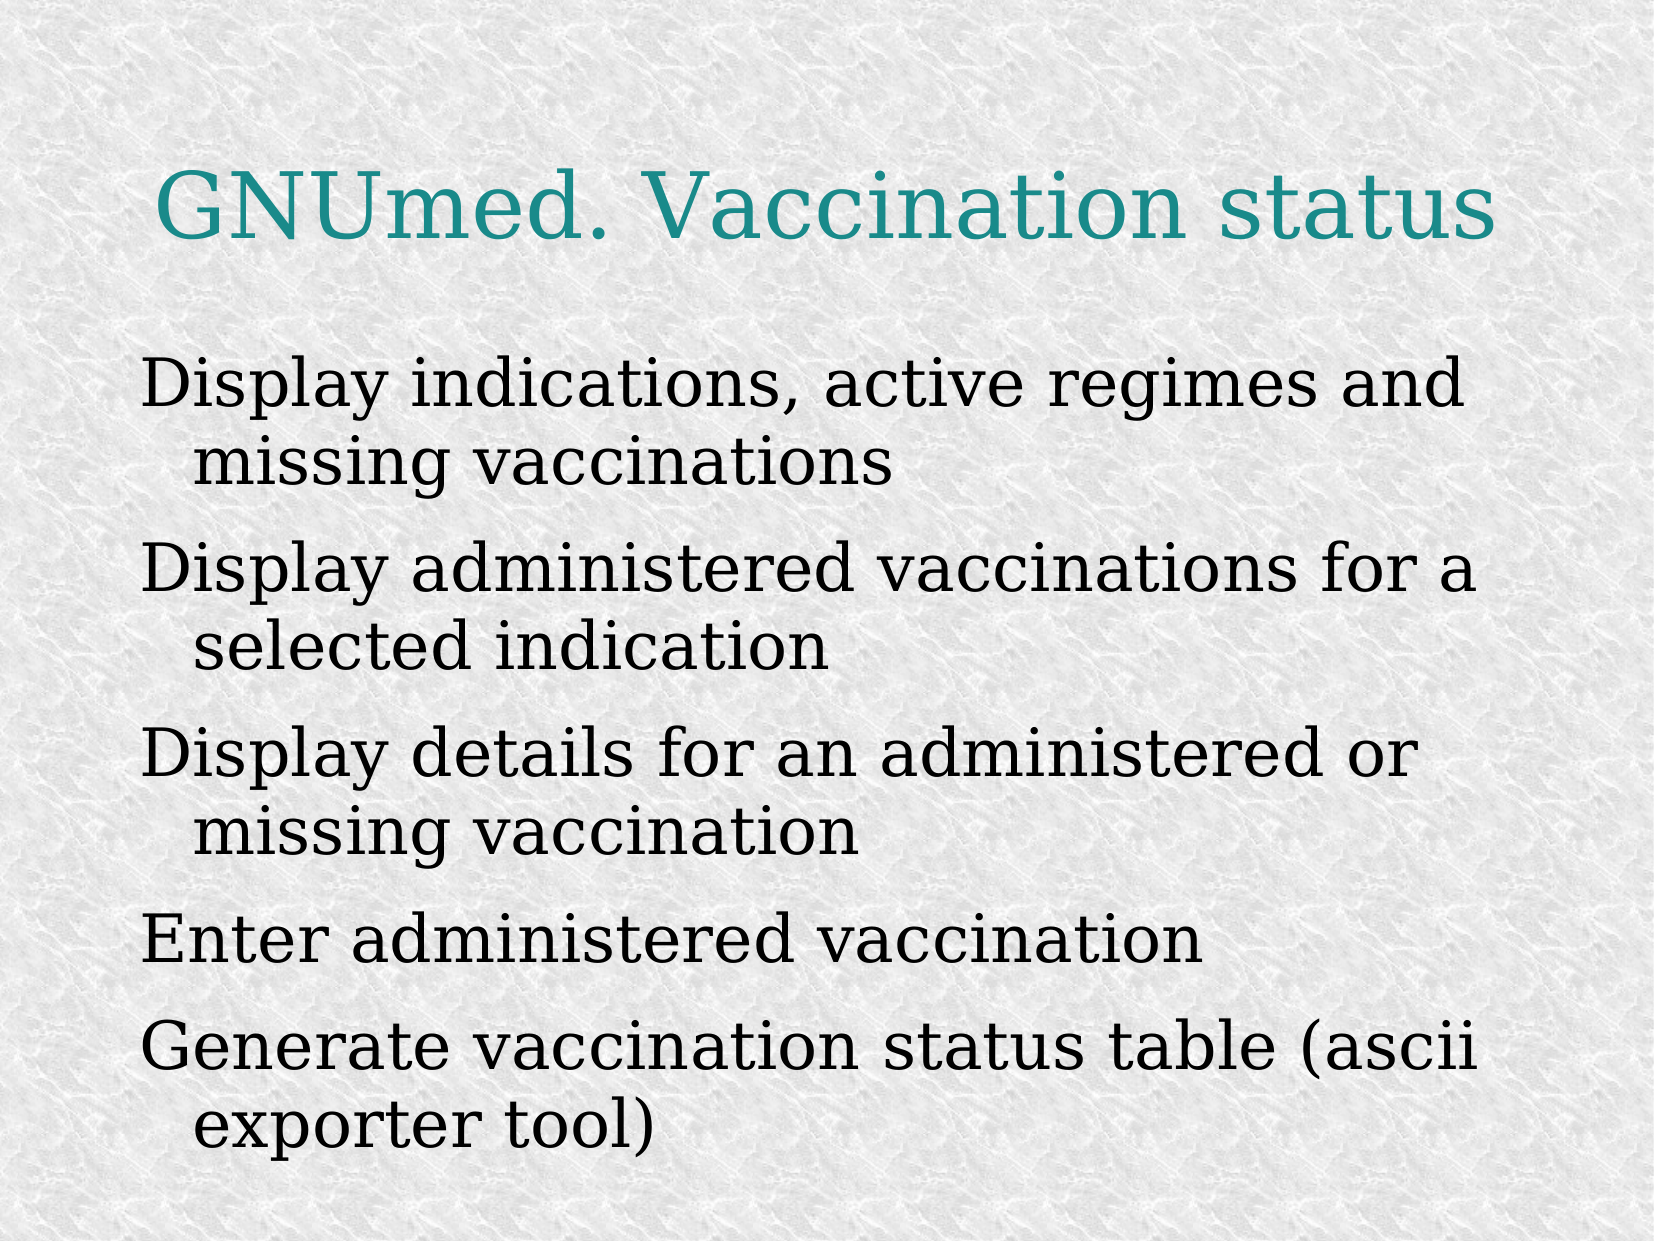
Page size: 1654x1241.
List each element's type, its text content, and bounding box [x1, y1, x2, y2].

picture [0, 0, 1654, 1241]
title GNUmed. Vaccination status [121, 102, 1534, 311]
list Display indications, active regimes and missing vaccinations Display administered vaccinations for a selected indication Display details for an administered or missing vaccination Enter administered vaccination Generate vaccination status table (ascii exporter tool) [121, 344, 1534, 1163]
